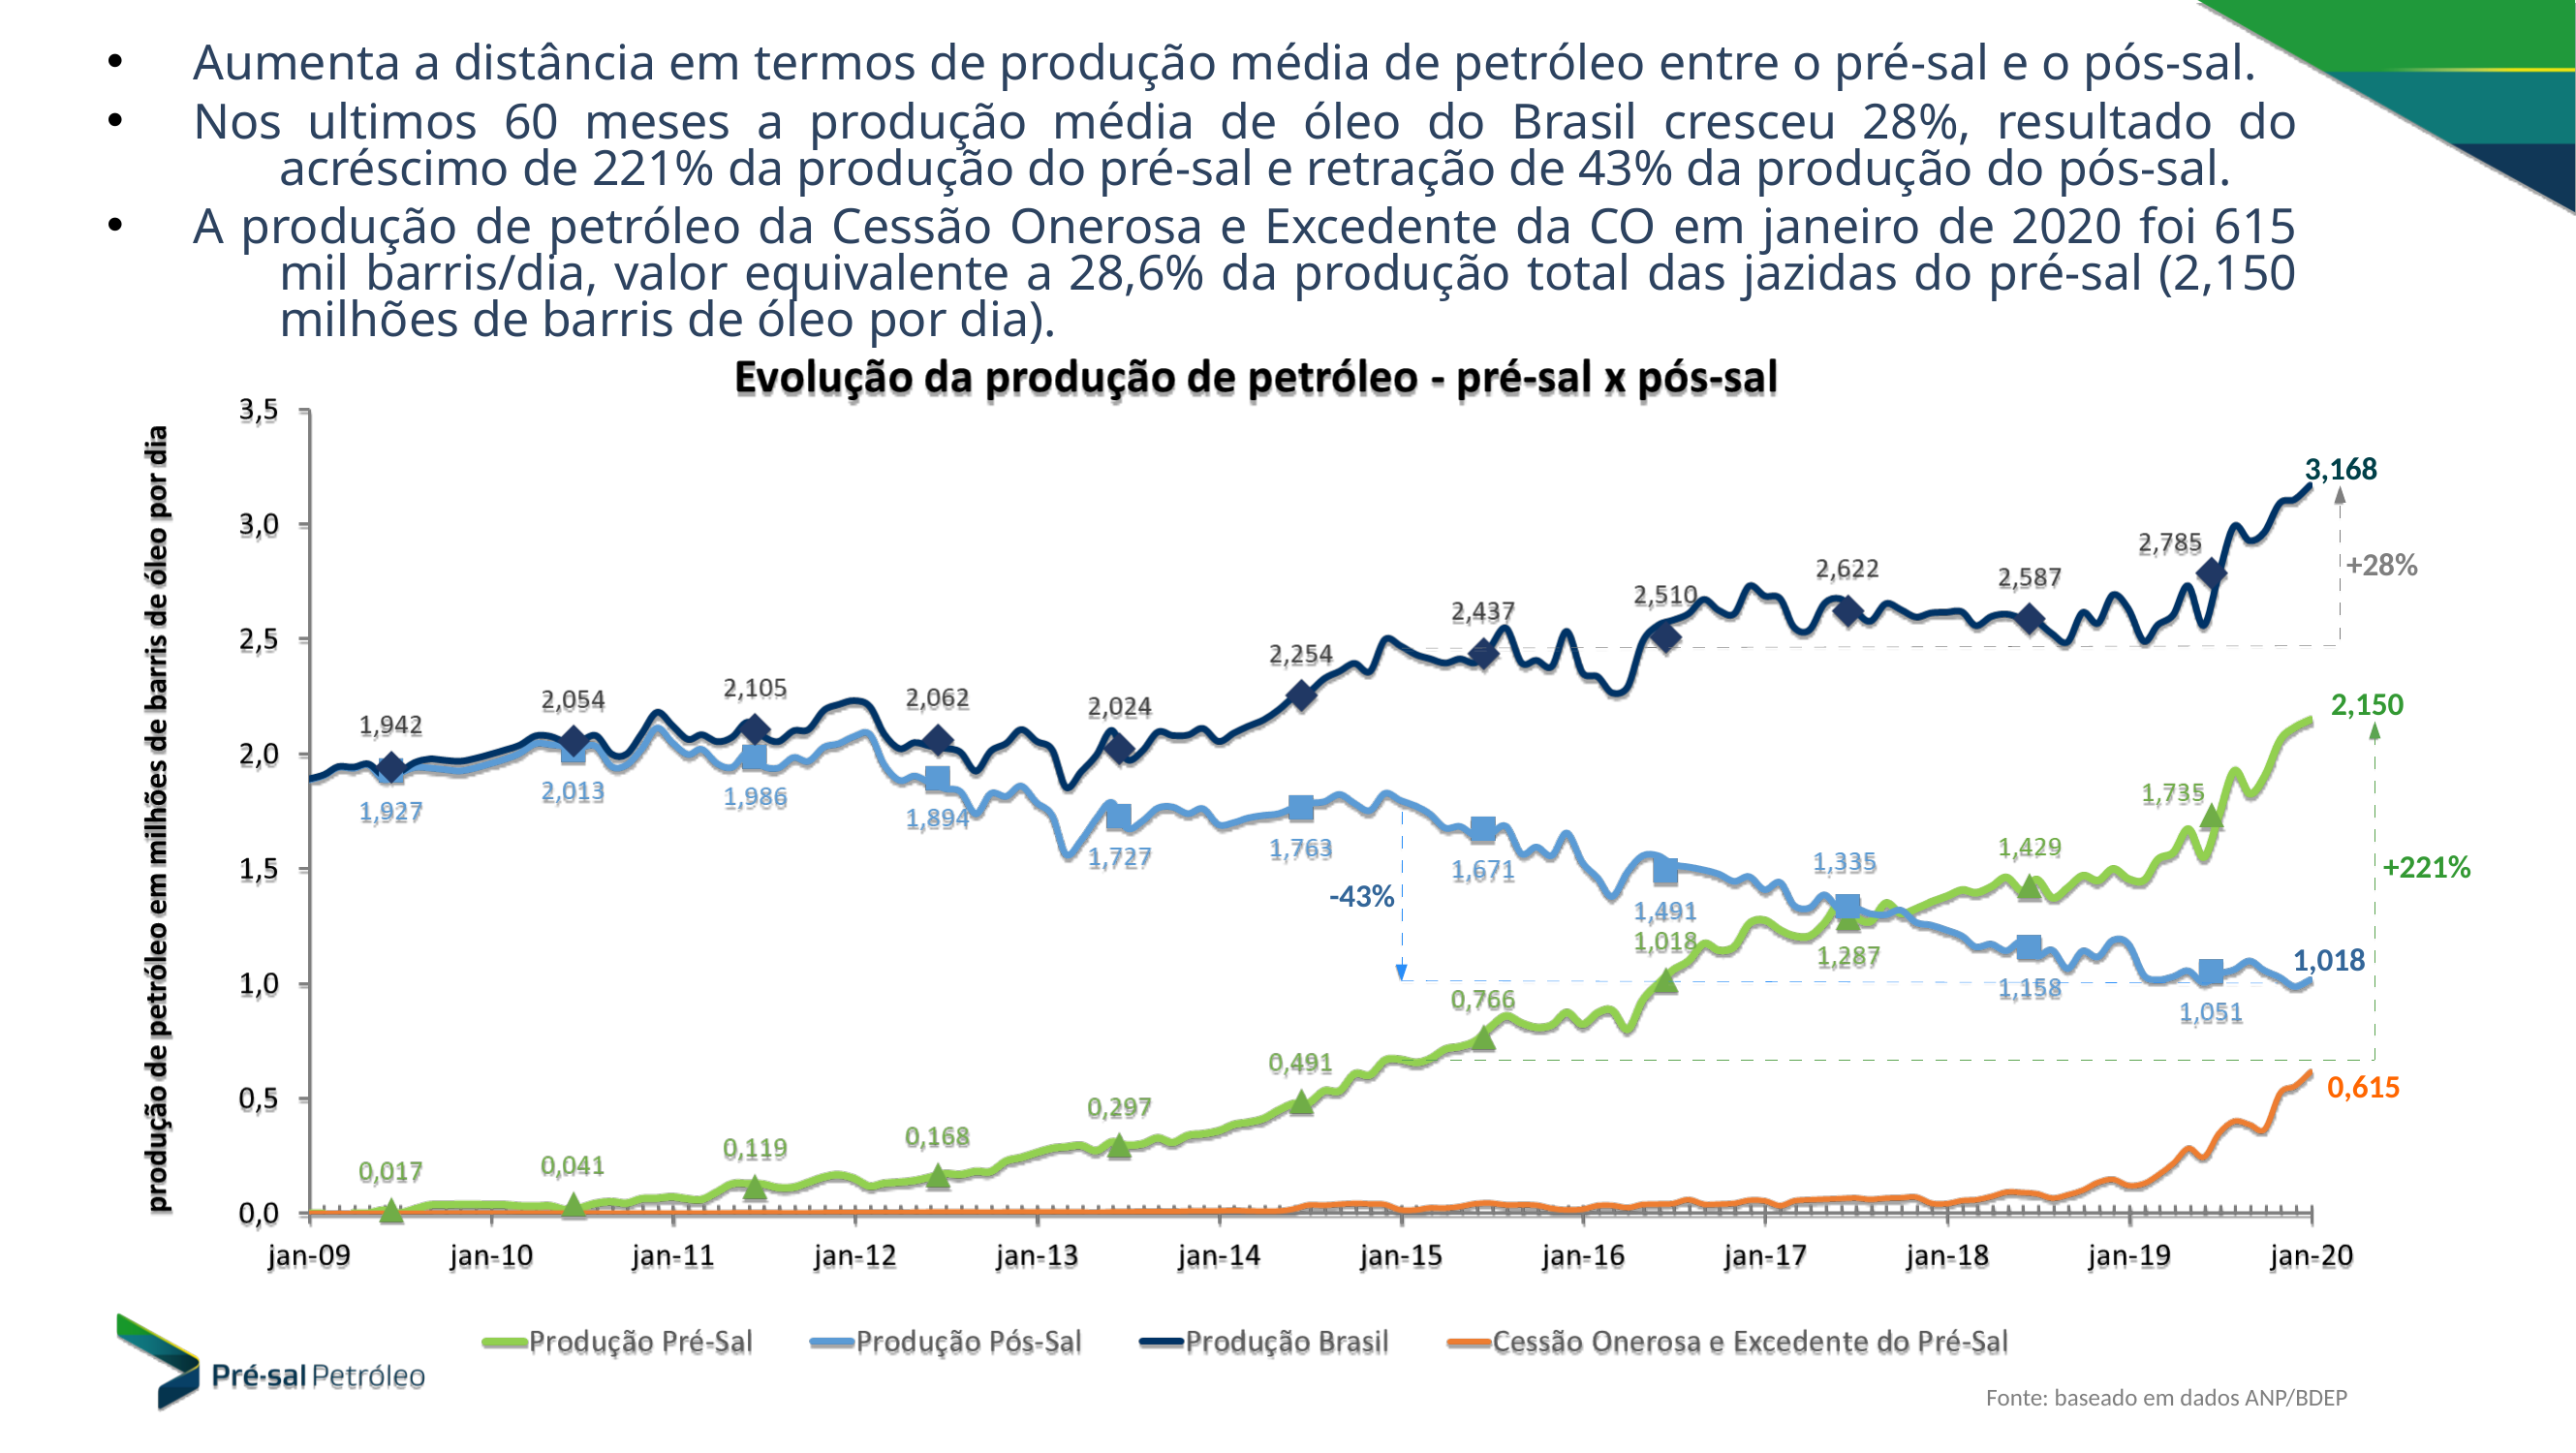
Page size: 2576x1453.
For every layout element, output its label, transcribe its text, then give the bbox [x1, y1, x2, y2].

text_box 1,018 [2274, 931, 2384, 986]
text_box +28% [2332, 536, 2436, 590]
text_box -43% [1315, 867, 1432, 921]
picture [109, 306, 2378, 1379]
text_box 0,615 [2312, 1058, 2418, 1113]
text_box +221% [2369, 838, 2486, 891]
text_box 3,168 [2289, 441, 2395, 495]
text_box Aumenta a distância em termos de produção média de petróleo entre o pré-sal e o pós-sal. Nos ultimos 60 meses a produção média de óleo do Brasil cresceu 28%, resultado do acréscimo de 221% da produção do pré-sal e retração de 43% da produção do pós-sal. A produção de petróleo da Cessão Onerosa e Excedente da CO em janeiro de 2020 foi 615 mil barris/dia, valor equivalente a 28,6% da produção total das jazidas do pré-sal (2,150 milhões de barris de óleo por dia). [92, 36, 2313, 375]
text_box 2,150 [2316, 675, 2421, 729]
text_box Fonte: baseado em dados ANP/BDEP [1971, 1374, 2381, 1419]
